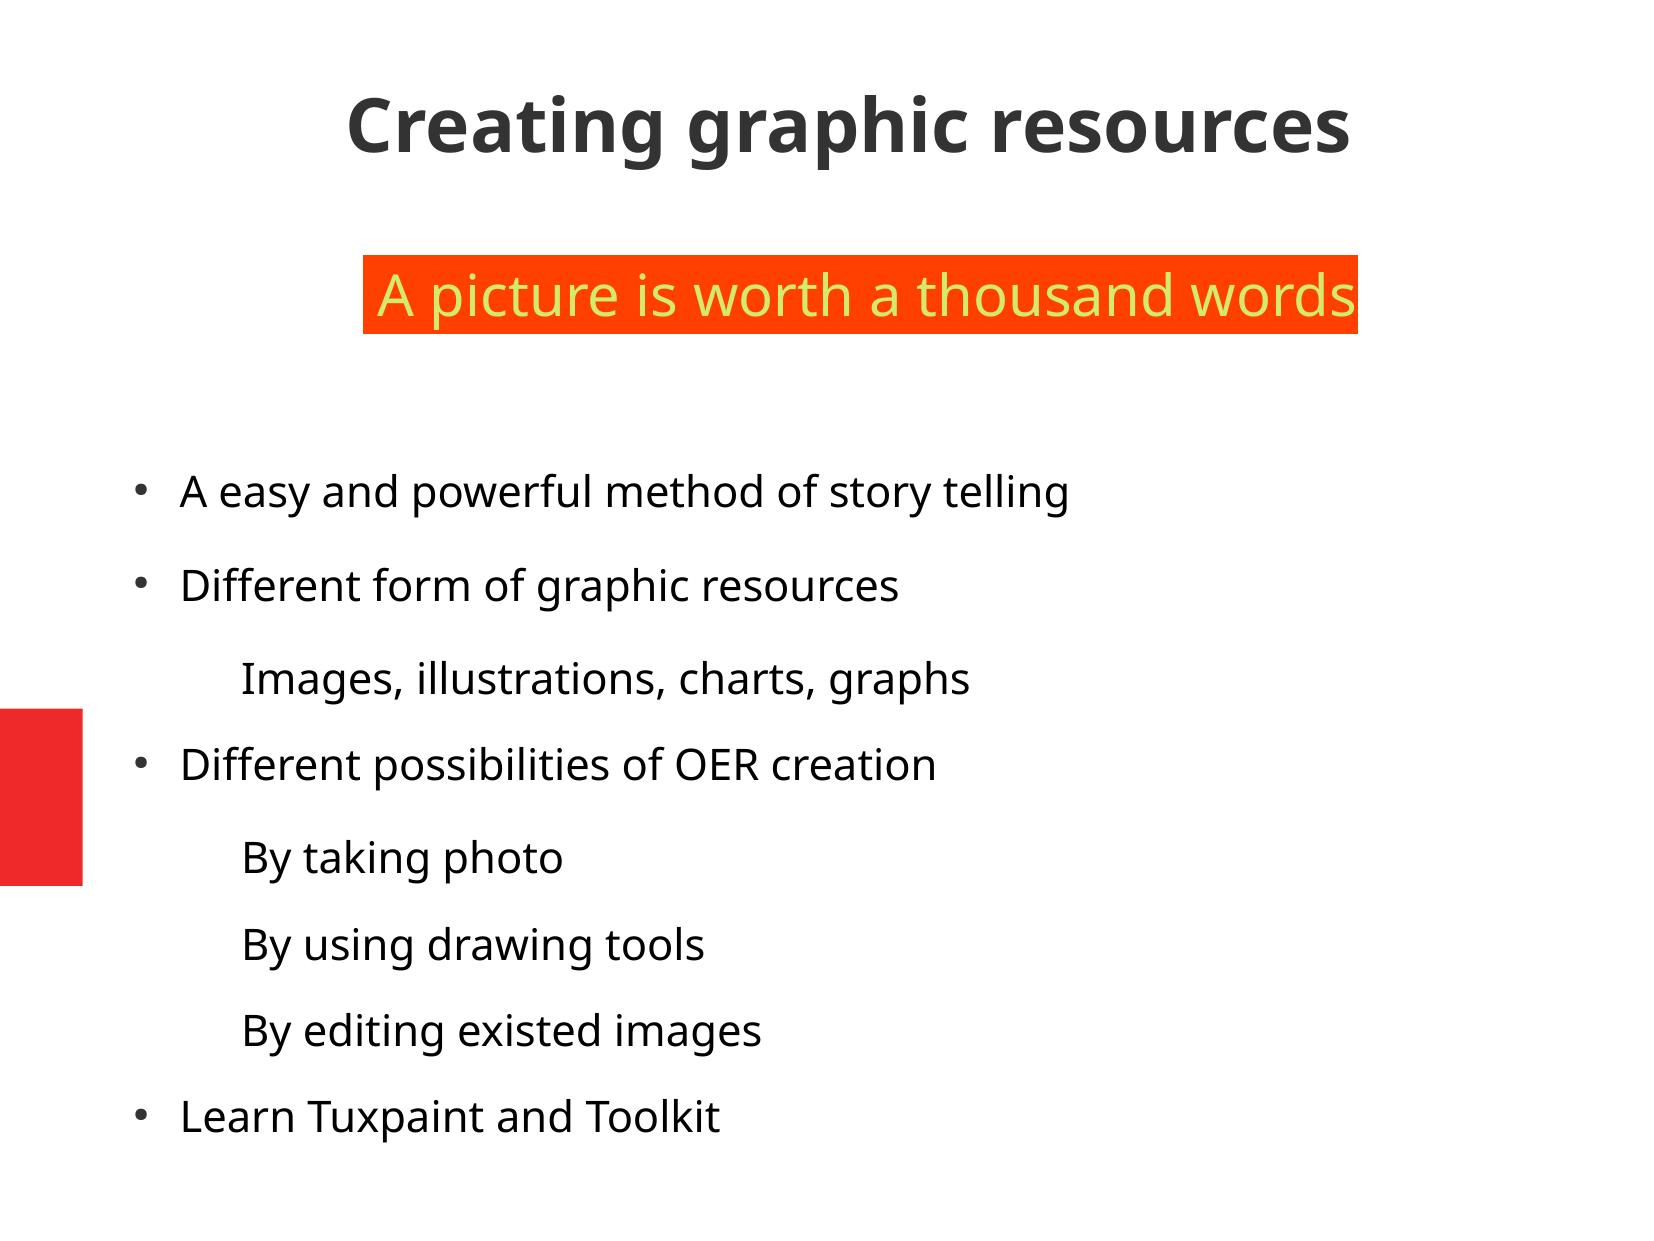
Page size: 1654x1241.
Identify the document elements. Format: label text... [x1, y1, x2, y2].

list A picture is worth a thousand words A easy and powerful method of story telling Different form of graphic resources Images, illustrations, charts, graphs Different possibilities of OER creation By taking photo By using drawing tools By editing existed images Learn Tuxpaint and Toolkit [117, 254, 1542, 1154]
title Creating graphic resources [163, 48, 1535, 199]
